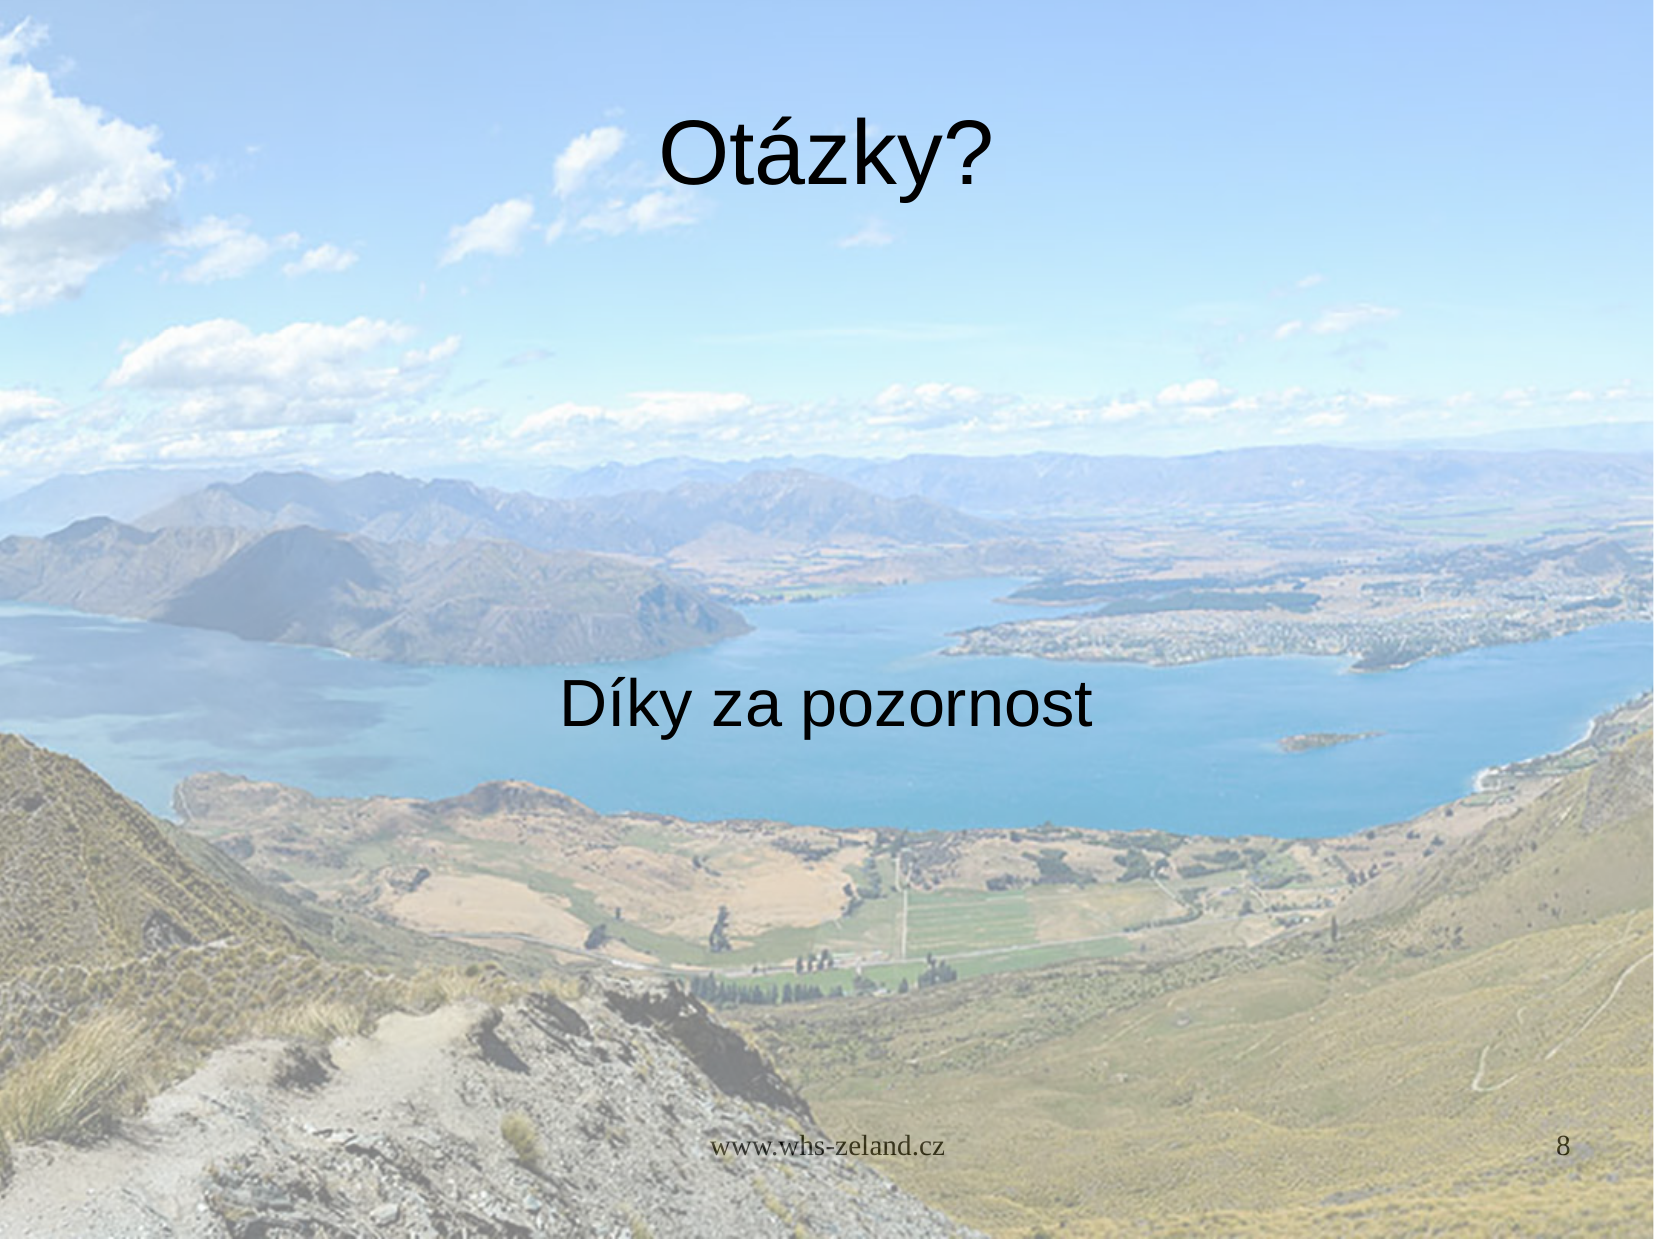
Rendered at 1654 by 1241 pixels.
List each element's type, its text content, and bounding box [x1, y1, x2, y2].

subtitle Díky za pozornost [82, 367, 1571, 1087]
title Otázky? [82, 49, 1571, 257]
picture [0, 0, 1654, 1239]
